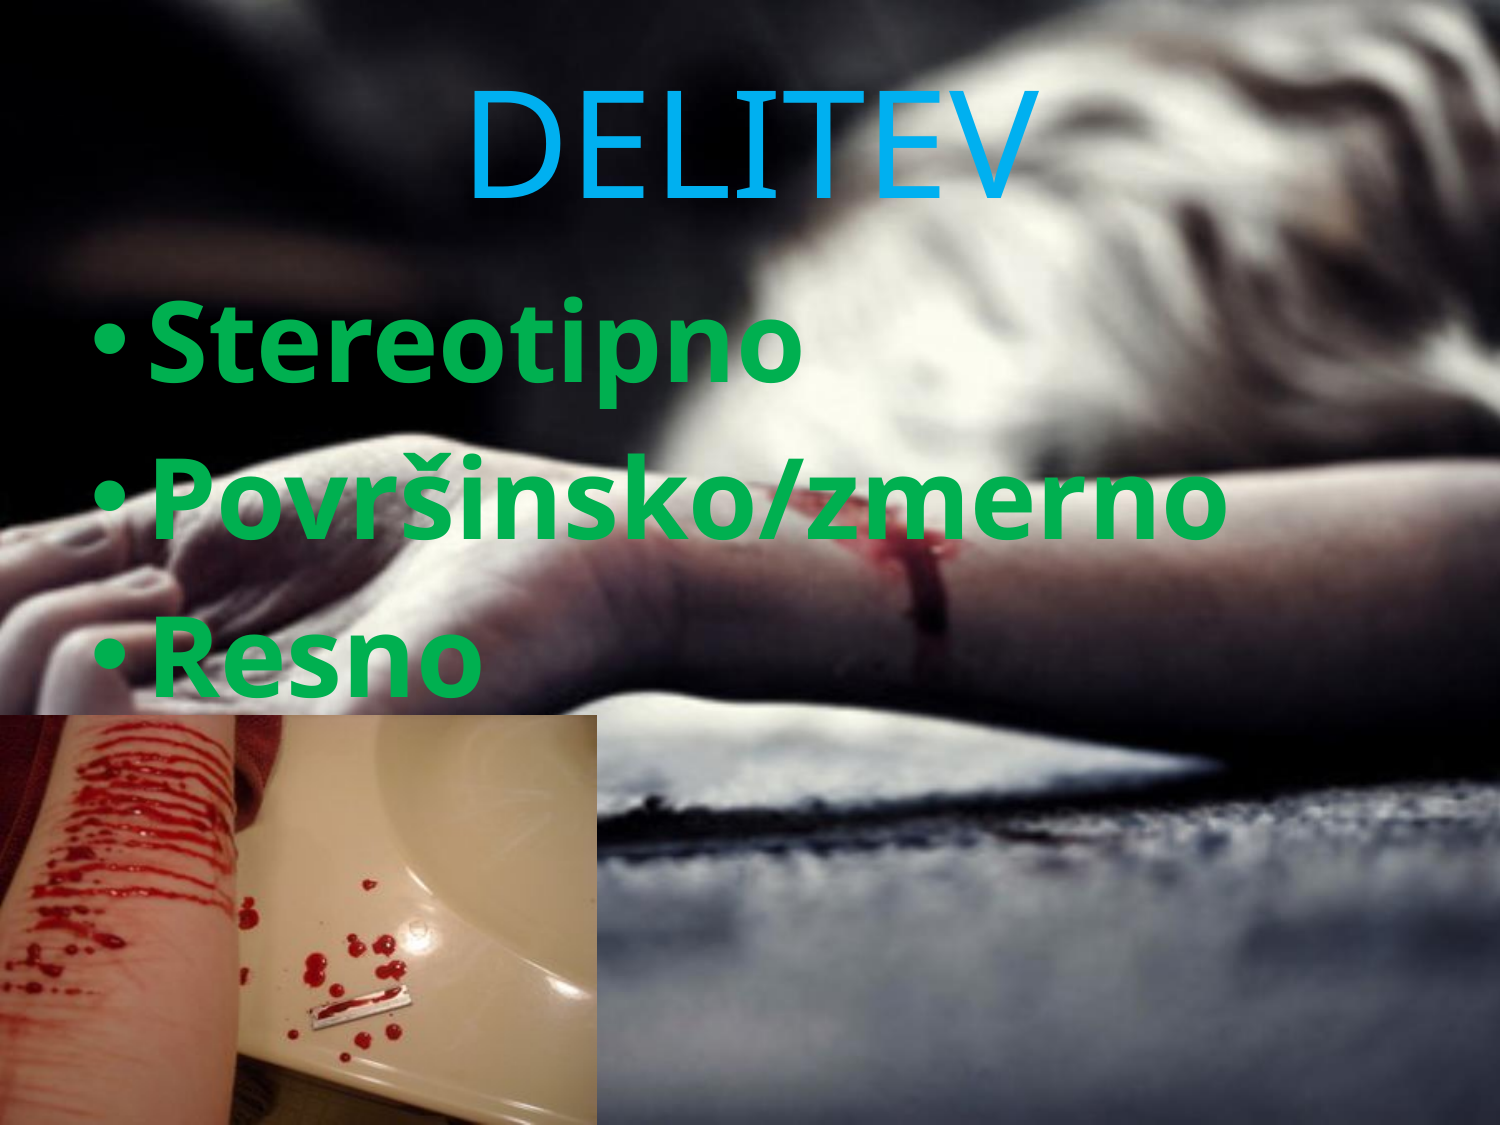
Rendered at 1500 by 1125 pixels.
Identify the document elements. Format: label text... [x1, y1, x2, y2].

picture [0, 0, 1500, 1125]
list Stereotipno Površinsko/zmerno Resno [75, 262, 1425, 1005]
title DELITEV [75, 45, 1425, 233]
